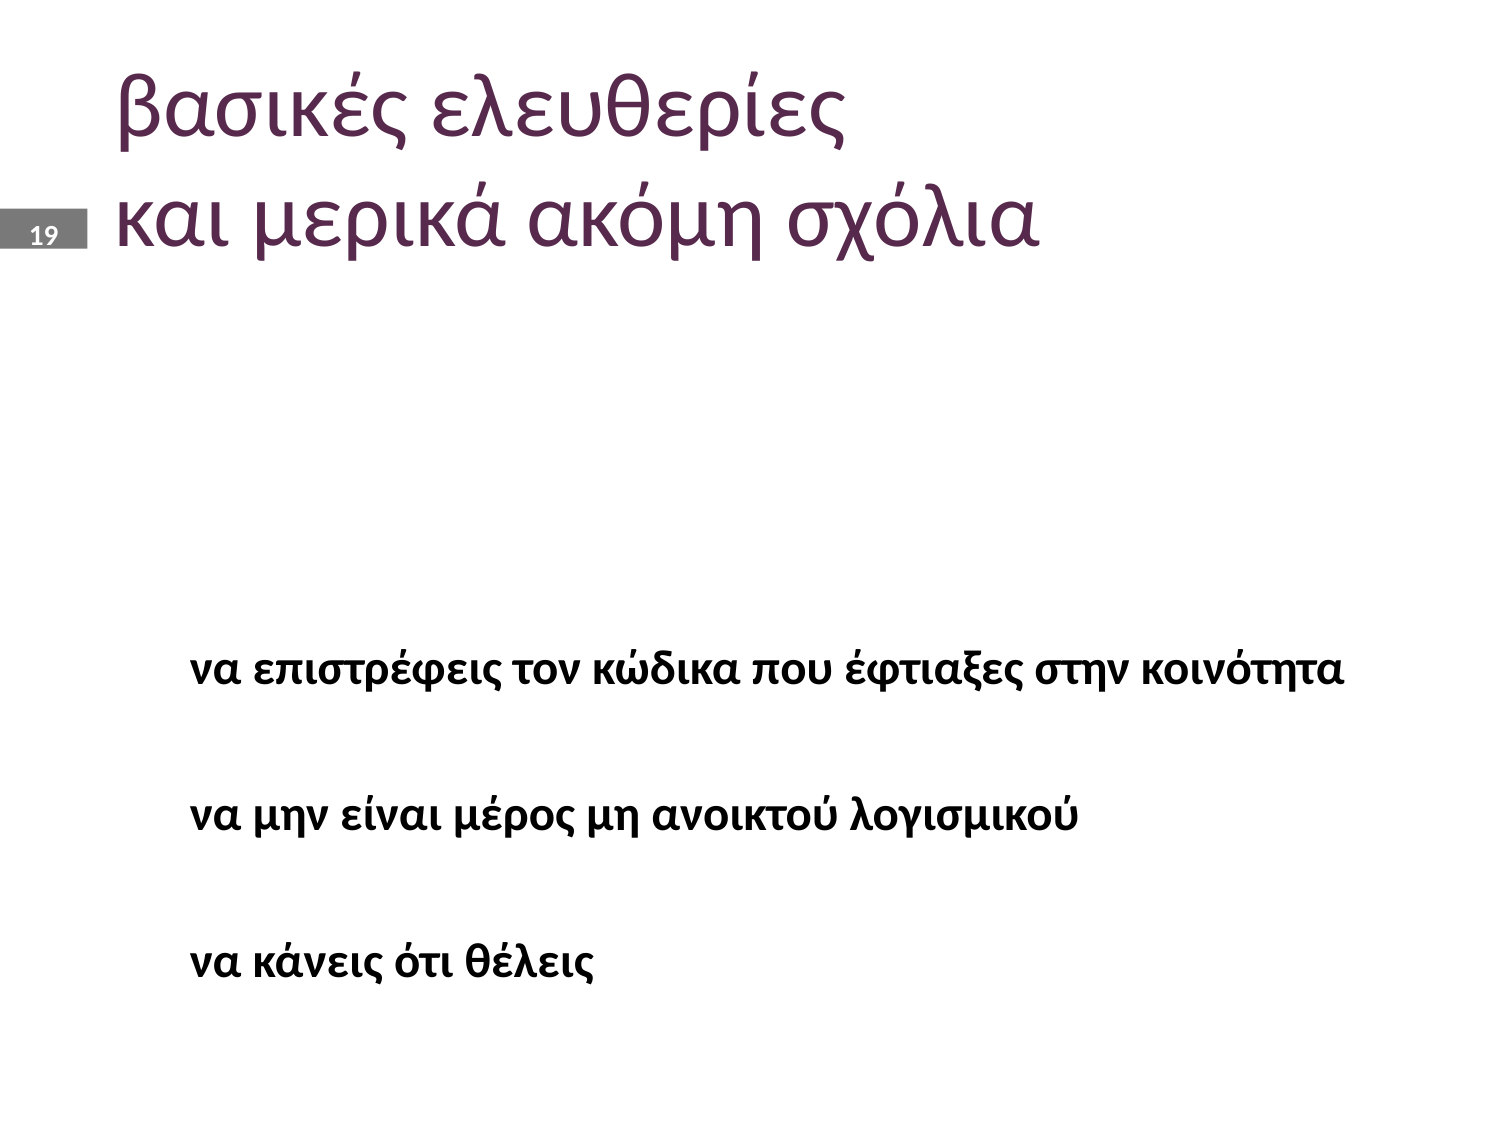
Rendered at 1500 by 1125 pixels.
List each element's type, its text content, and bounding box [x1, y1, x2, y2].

list να επιστρέφεις τον κώδικα που έφτιαξες στην κοινότητα να μην είναι μέρος μη ανοικτού λογισμικού να κάνεις ότι θέλεις [174, 262, 1500, 1000]
title βασικές ελευθερίες και μερικά ακόμη σχόλια [99, 37, 1438, 201]
text_box [0, 208, 88, 249]
